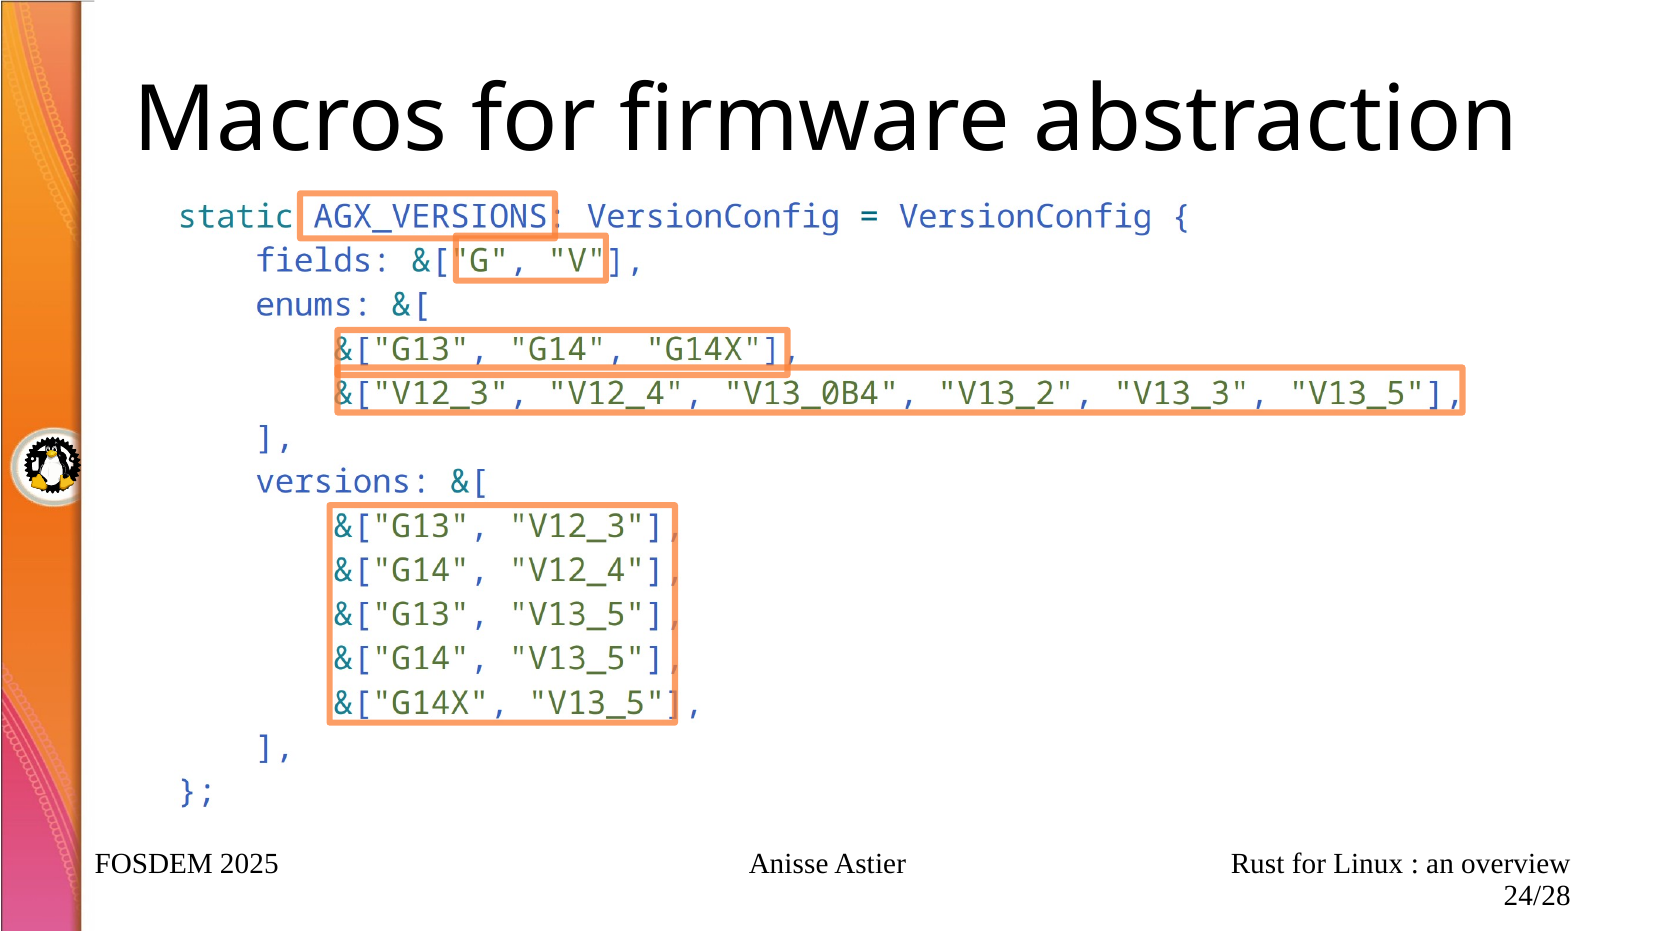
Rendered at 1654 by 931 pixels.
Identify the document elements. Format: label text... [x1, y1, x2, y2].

title Macros for firmware abstraction [82, 37, 1571, 193]
picture [150, 196, 1501, 810]
picture [459, 239, 602, 277]
picture [2, 2, 95, 931]
picture [304, 197, 551, 235]
